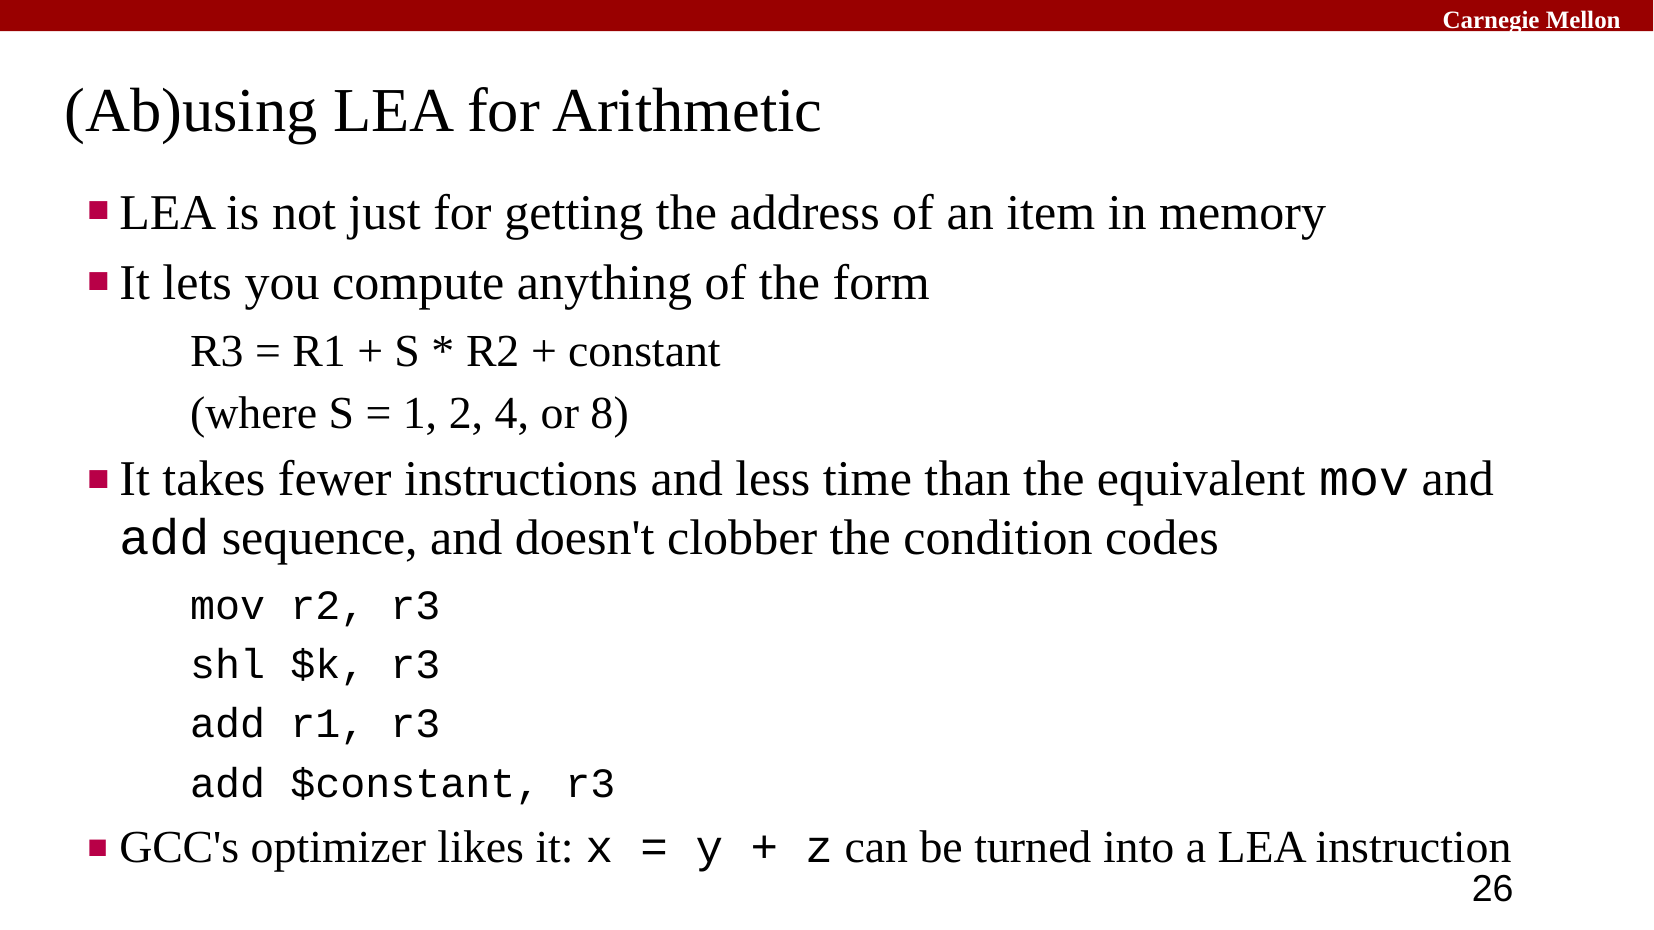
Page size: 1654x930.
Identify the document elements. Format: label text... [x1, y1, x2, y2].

list LEA is not just for getting the address of an item in memory It lets you compute anything of the form R3 = R1 + S * R2 + constant (where S = 1, 2, 4, or 8) It takes fewer instructions and less time than the equivalent mov and add sequence, and doesn't clobber the condition codes mov r2, r3 shl $k, r3 add r1, r3 add $constant, r3 GCC's optimizer likes it: x = y + z can be turned into a LEA instruction [71, 184, 1576, 886]
title (Ab)using LEA for Arithmetic [64, 58, 1576, 163]
